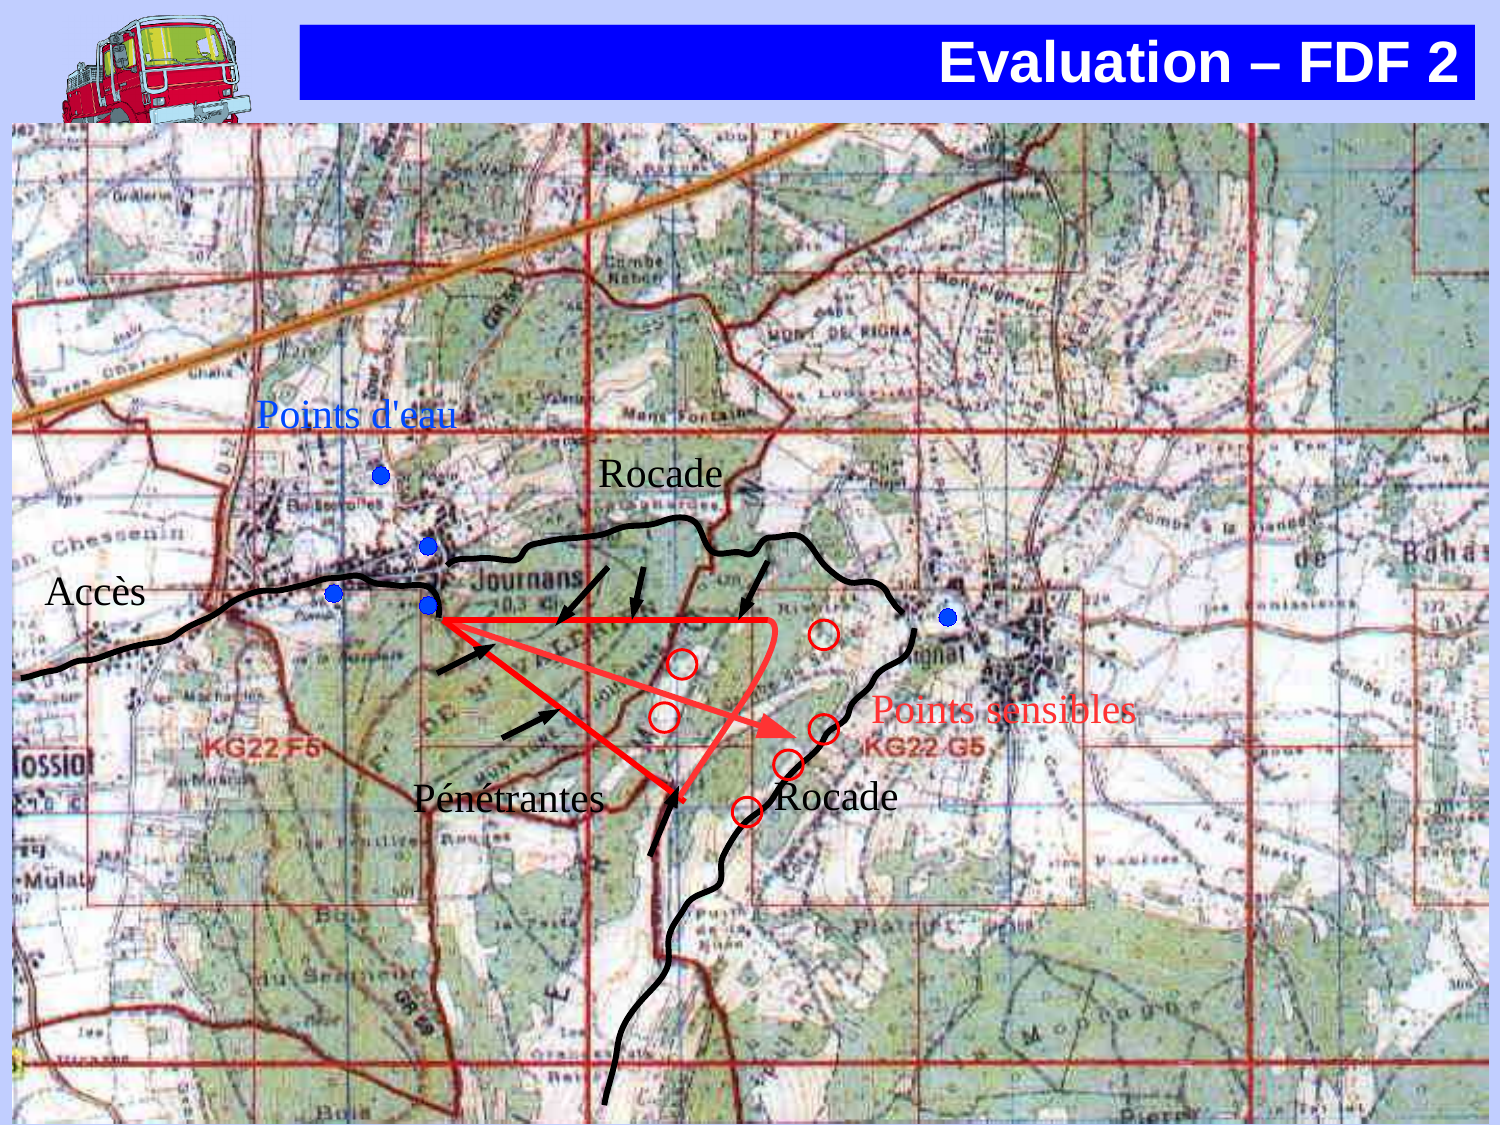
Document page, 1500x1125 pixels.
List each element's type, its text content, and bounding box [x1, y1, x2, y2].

text_box Evaluation – FDF 2 [299, 24, 1475, 100]
text_box [938, 608, 957, 627]
text_box Points sensibles [856, 679, 1152, 741]
text_box Accès [29, 561, 162, 623]
text_box Rocade [758, 765, 914, 828]
text_box [419, 537, 438, 556]
picture [12, 123, 1489, 1124]
text_box [324, 584, 343, 603]
text_box Rocade [583, 442, 739, 505]
text_box Points d'eau [241, 383, 473, 446]
text_box Pénétrantes [397, 767, 621, 830]
text_box [419, 596, 438, 615]
text_box [372, 466, 390, 485]
